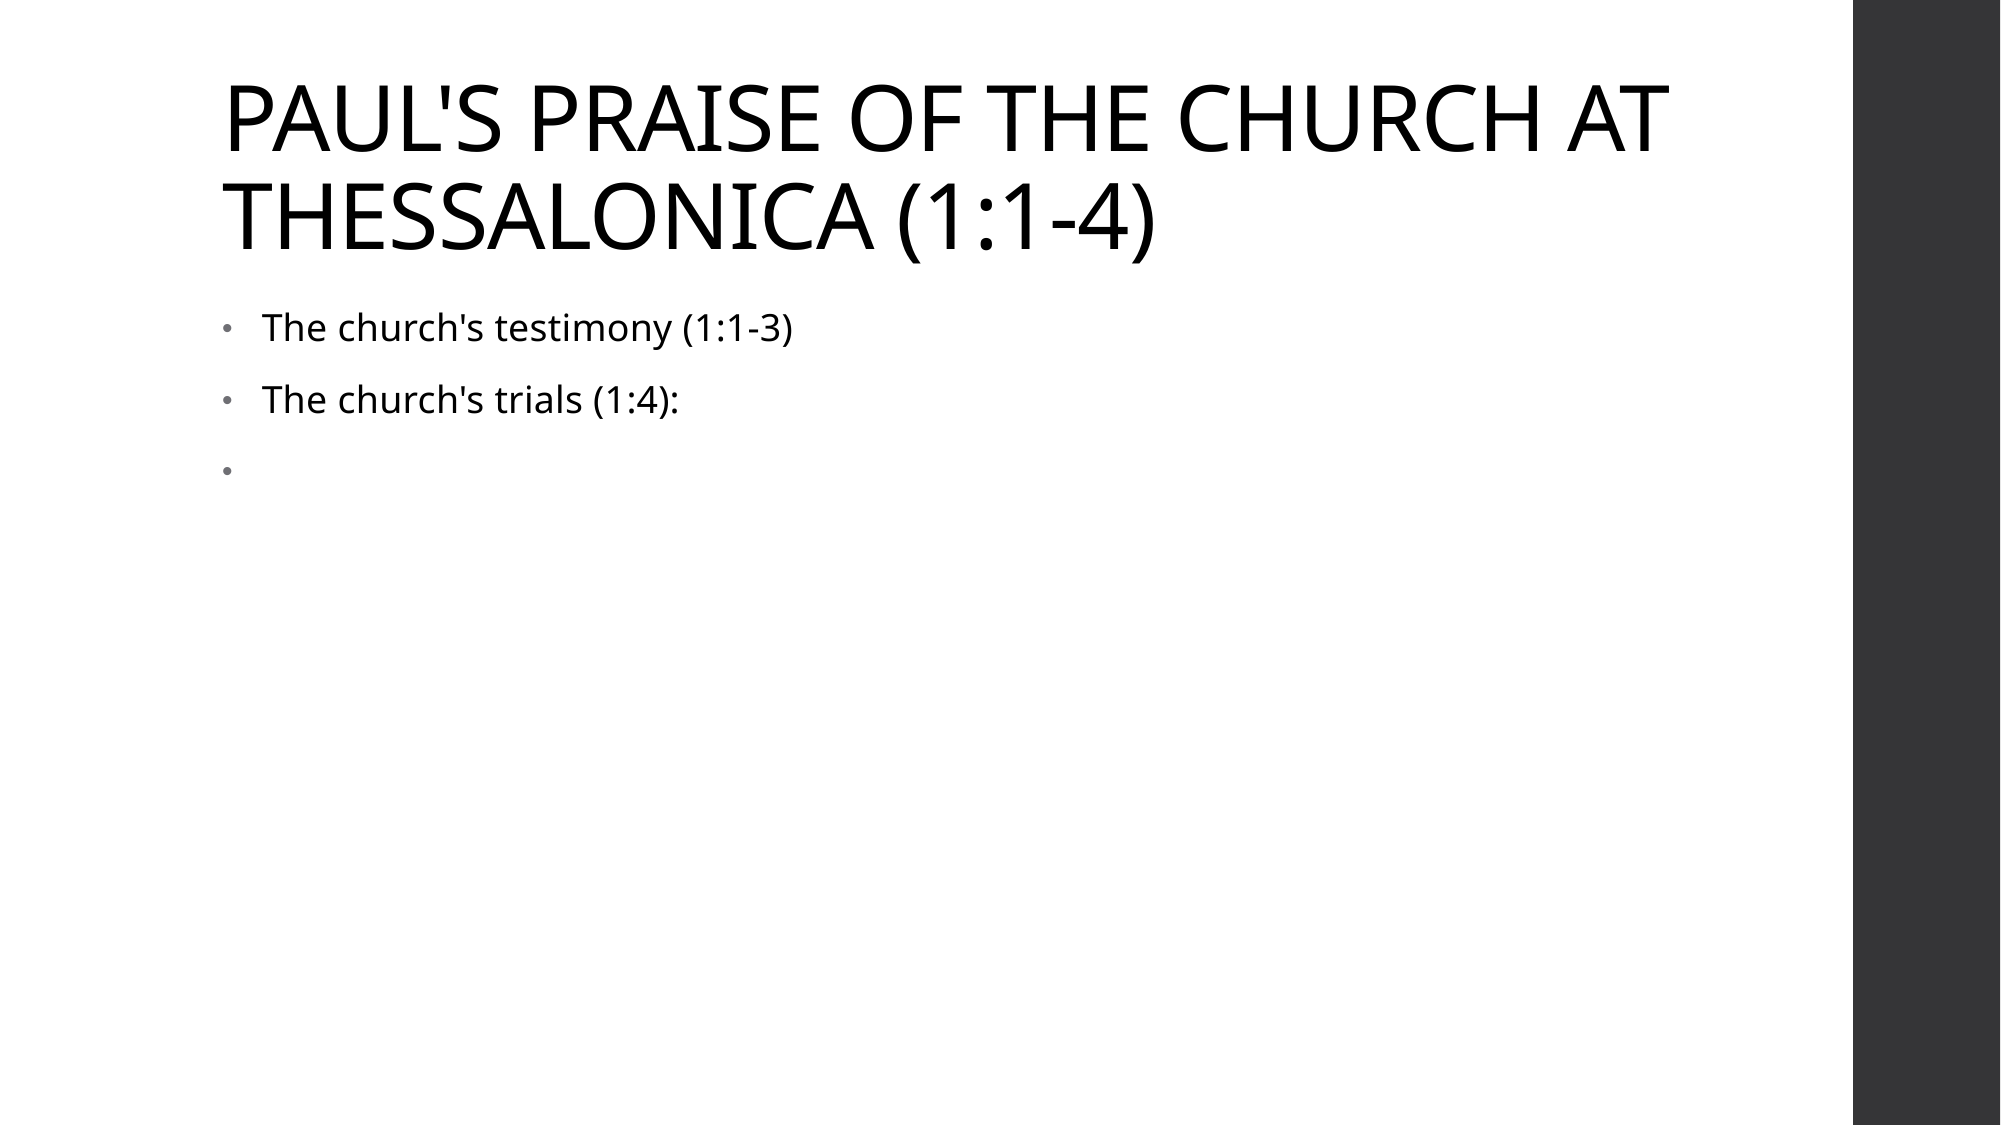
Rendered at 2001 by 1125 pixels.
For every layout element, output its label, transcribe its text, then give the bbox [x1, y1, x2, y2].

list The church's testimony (1:1-3) The church's trials (1:4): [206, 299, 1617, 1014]
title PAUL'S PRAISE OF THE CHURCH AT THESSALONICA (1:1-4) [206, 60, 1797, 278]
